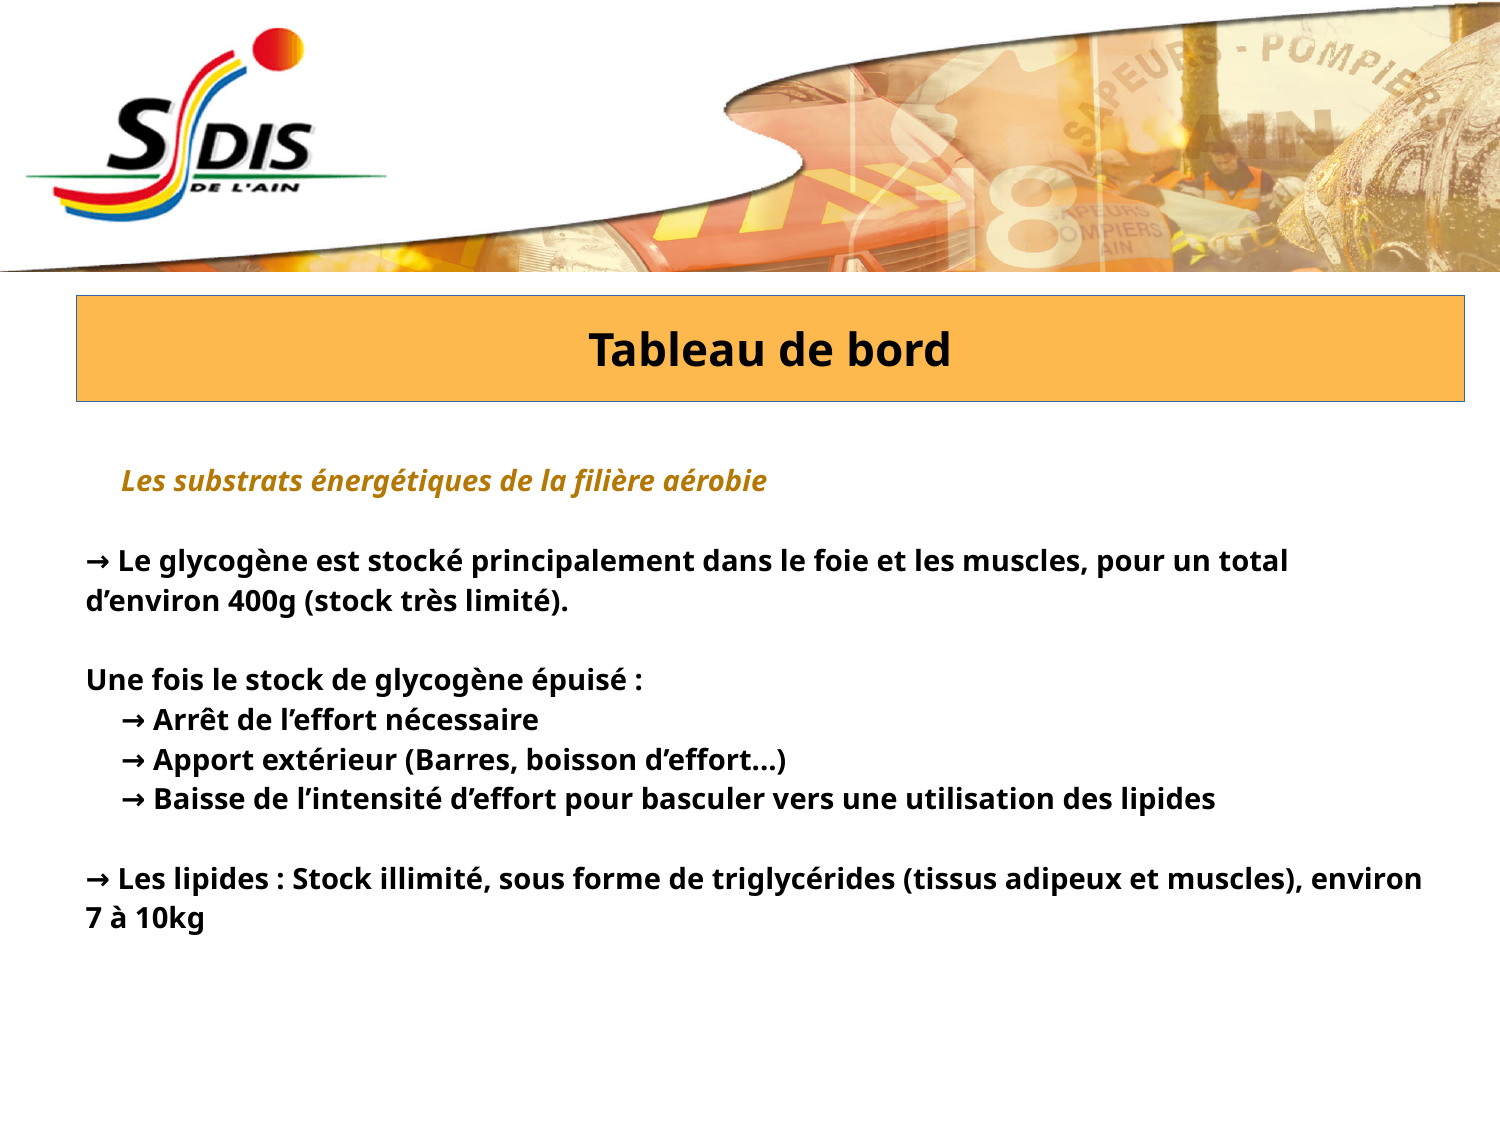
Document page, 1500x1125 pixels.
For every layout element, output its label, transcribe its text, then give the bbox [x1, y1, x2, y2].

picture [0, 0, 1500, 272]
text_box Tableau de bord [76, 295, 1465, 402]
text_box Les substrats énergétiques de la filière aérobie → Le glycogène est stocké principalement dans le foie et les muscles, pour un total d’environ 400g (stock très limité). Une fois le stock de glycogène épuisé : → Arrêt de l’effort nécessaire → Apport extérieur (Barres, boisson d’effort...) → Baisse de l’intensité d’effort pour basculer vers une utilisation des lipides → Les lipides : Stock illimité, sous forme de triglycérides (tissus adipeux et muscles), environ 7 à 10kg [35, 413, 1441, 1058]
